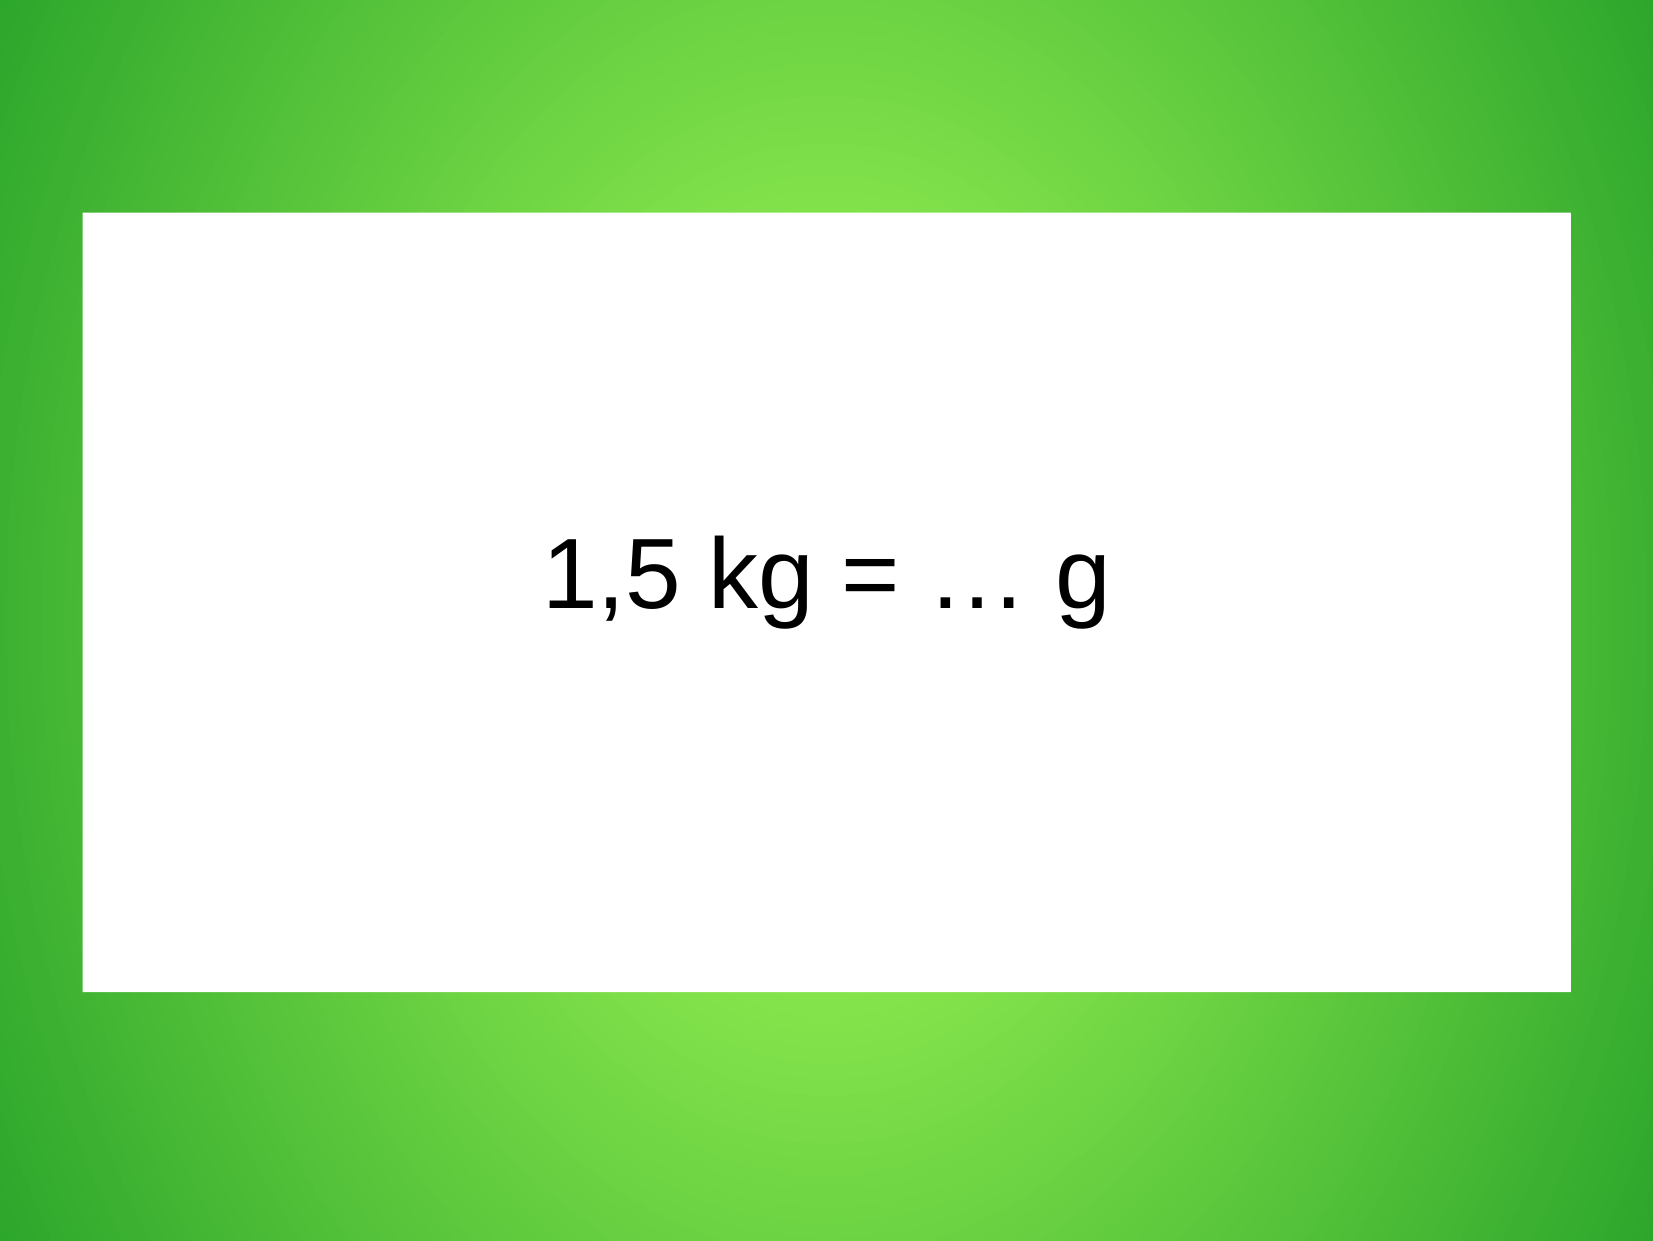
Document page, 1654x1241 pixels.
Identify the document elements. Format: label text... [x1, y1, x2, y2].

picture [0, 0, 1654, 1241]
subtitle 1,5 kg = … g [82, 212, 1571, 993]
